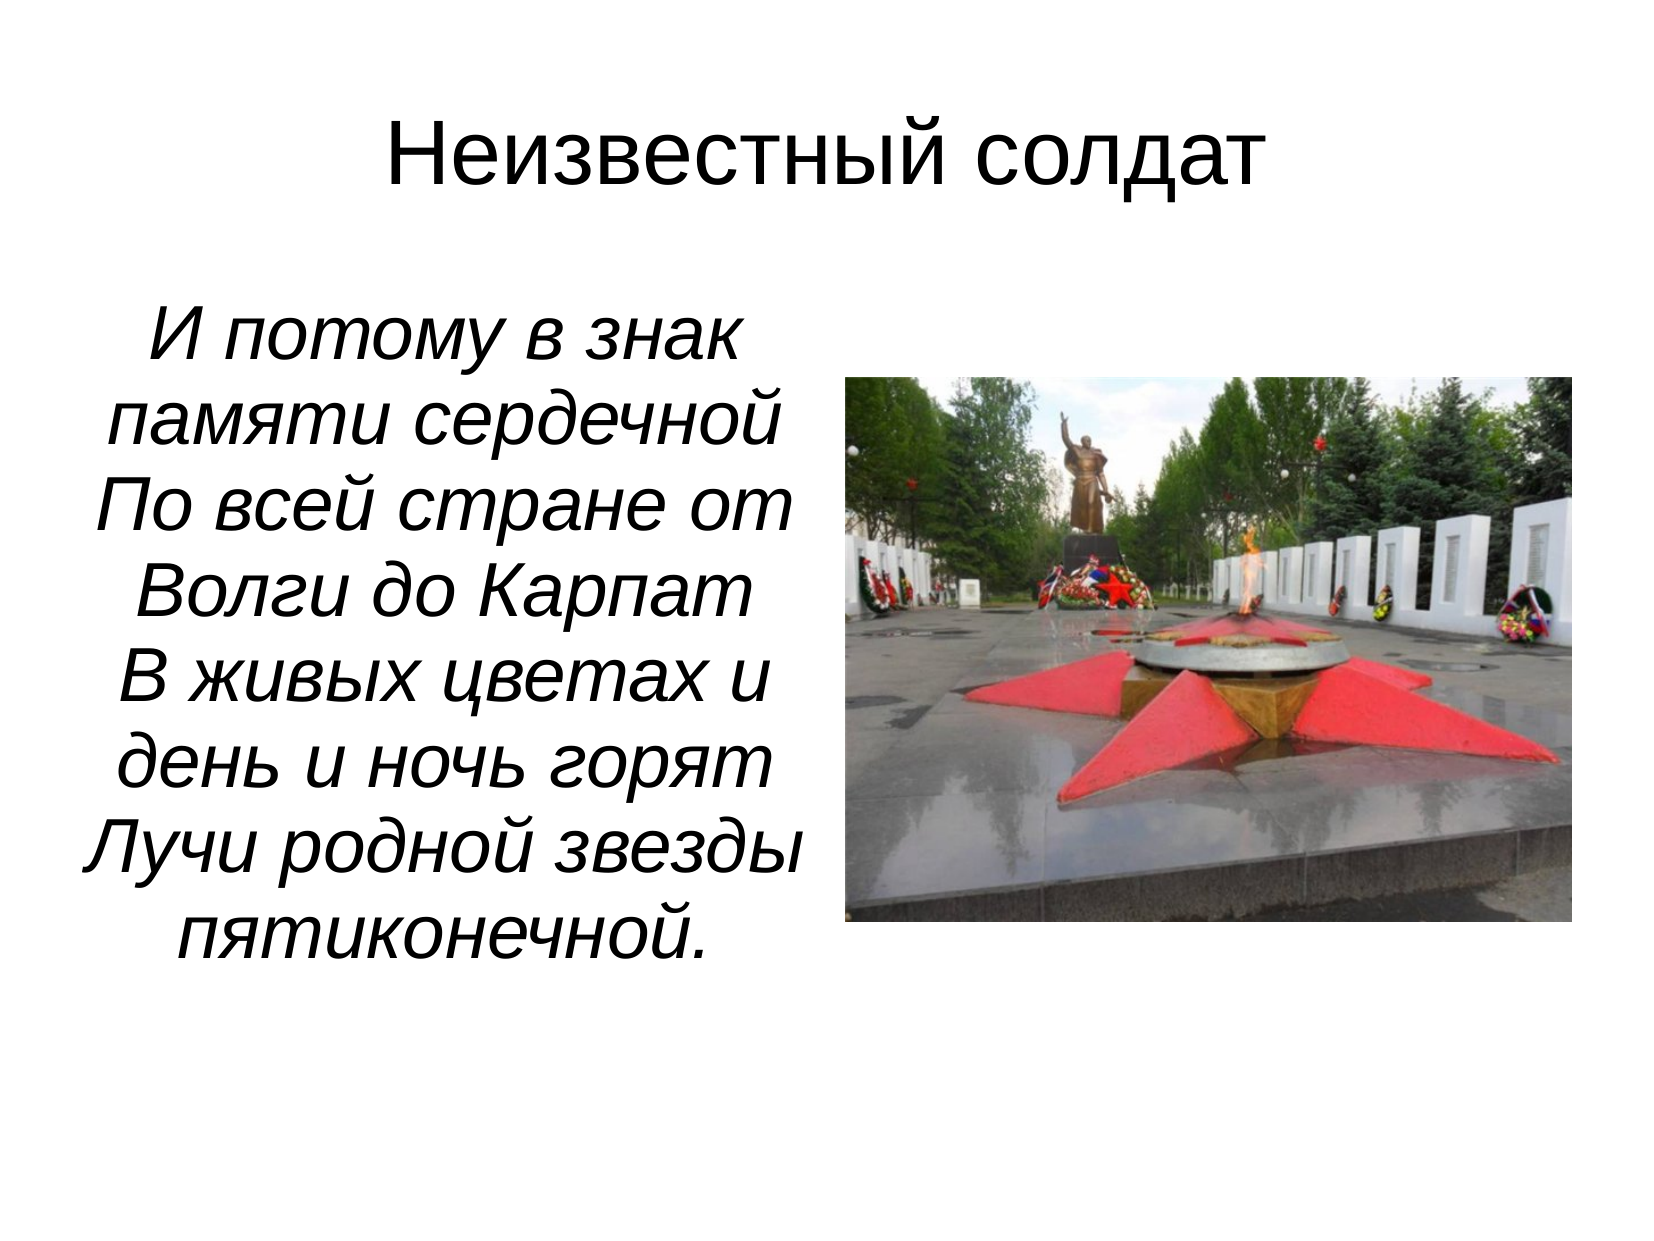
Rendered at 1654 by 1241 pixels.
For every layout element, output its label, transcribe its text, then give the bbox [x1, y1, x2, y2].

list И потому в знак памяти сердечной По всей стране от Волги до Карпат В живых цветах и день и ночь горят Лучи родной звезды пятиконечной. [82, 290, 809, 1010]
title Неизвестный солдат [82, 49, 1571, 257]
picture [845, 377, 1572, 923]
